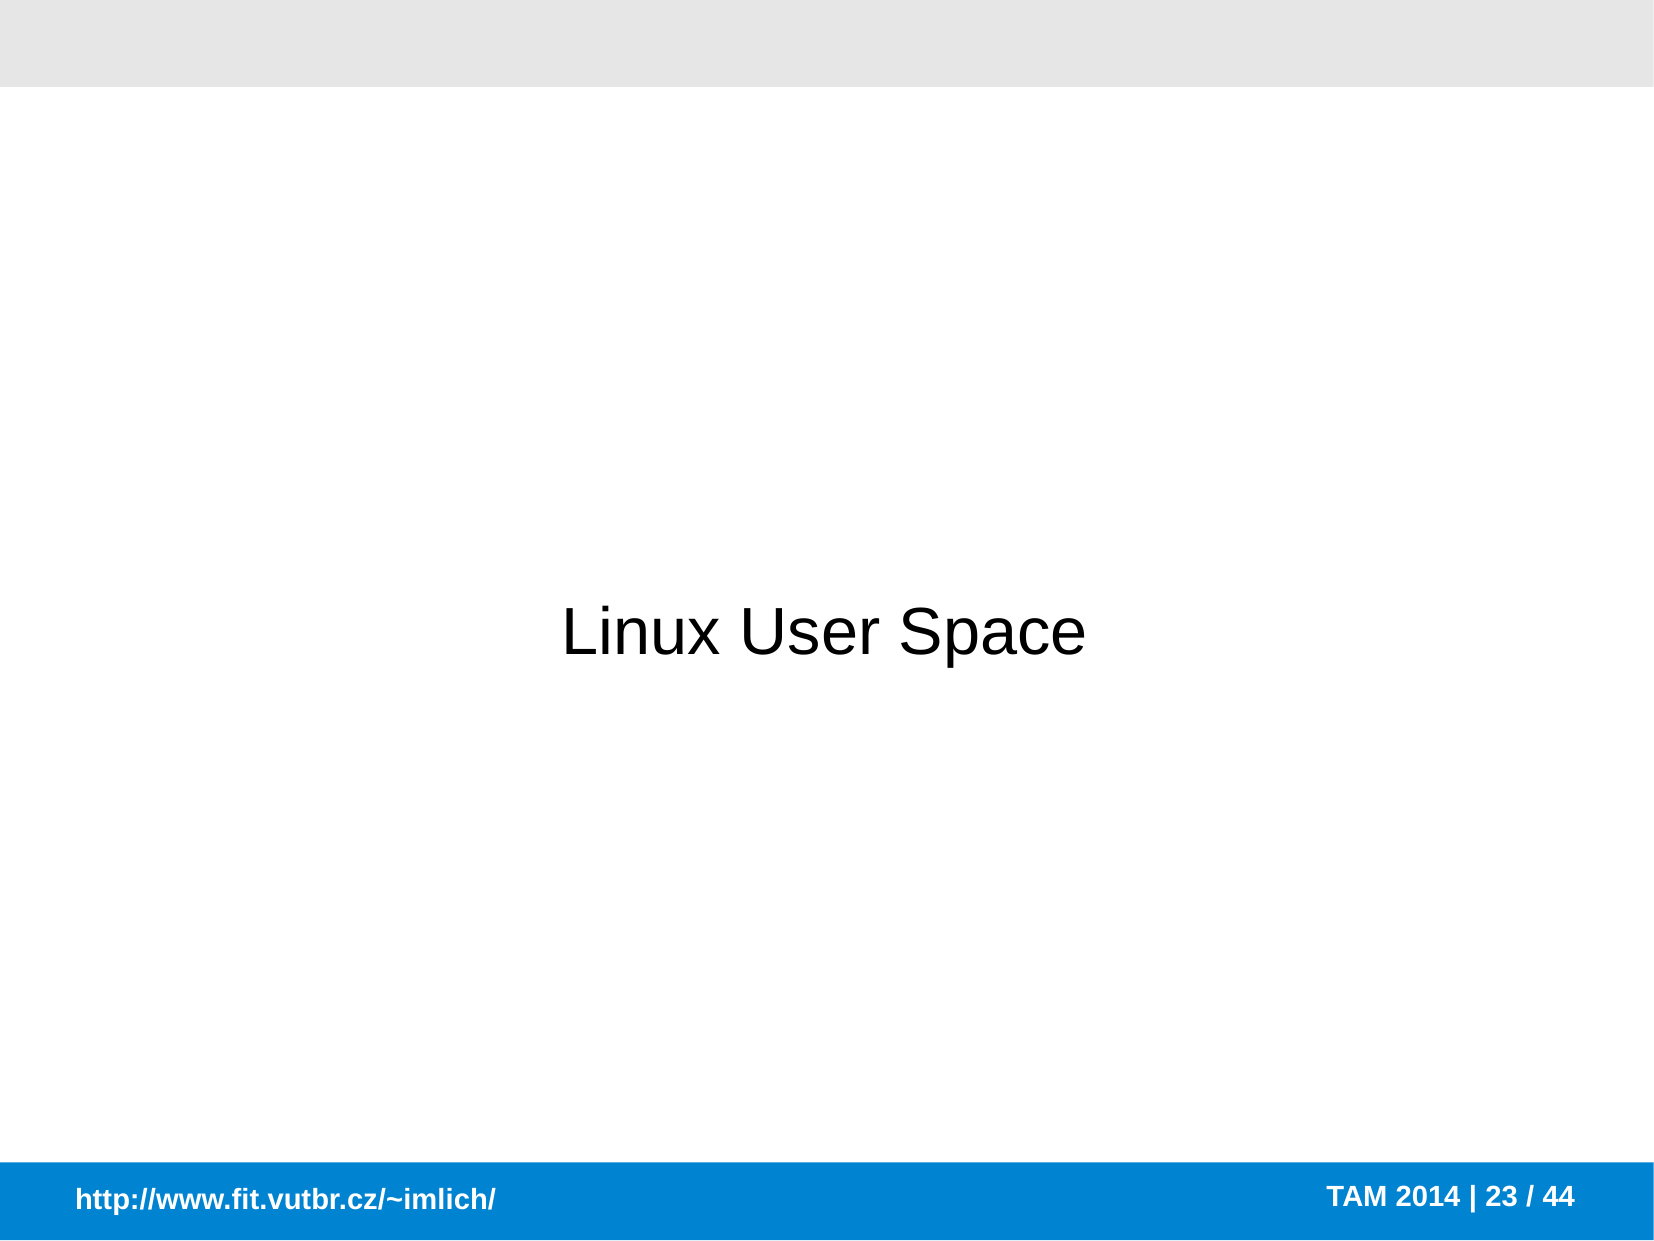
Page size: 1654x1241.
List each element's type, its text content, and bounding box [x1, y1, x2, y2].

subtitle Linux User Space [37, 101, 1613, 1163]
